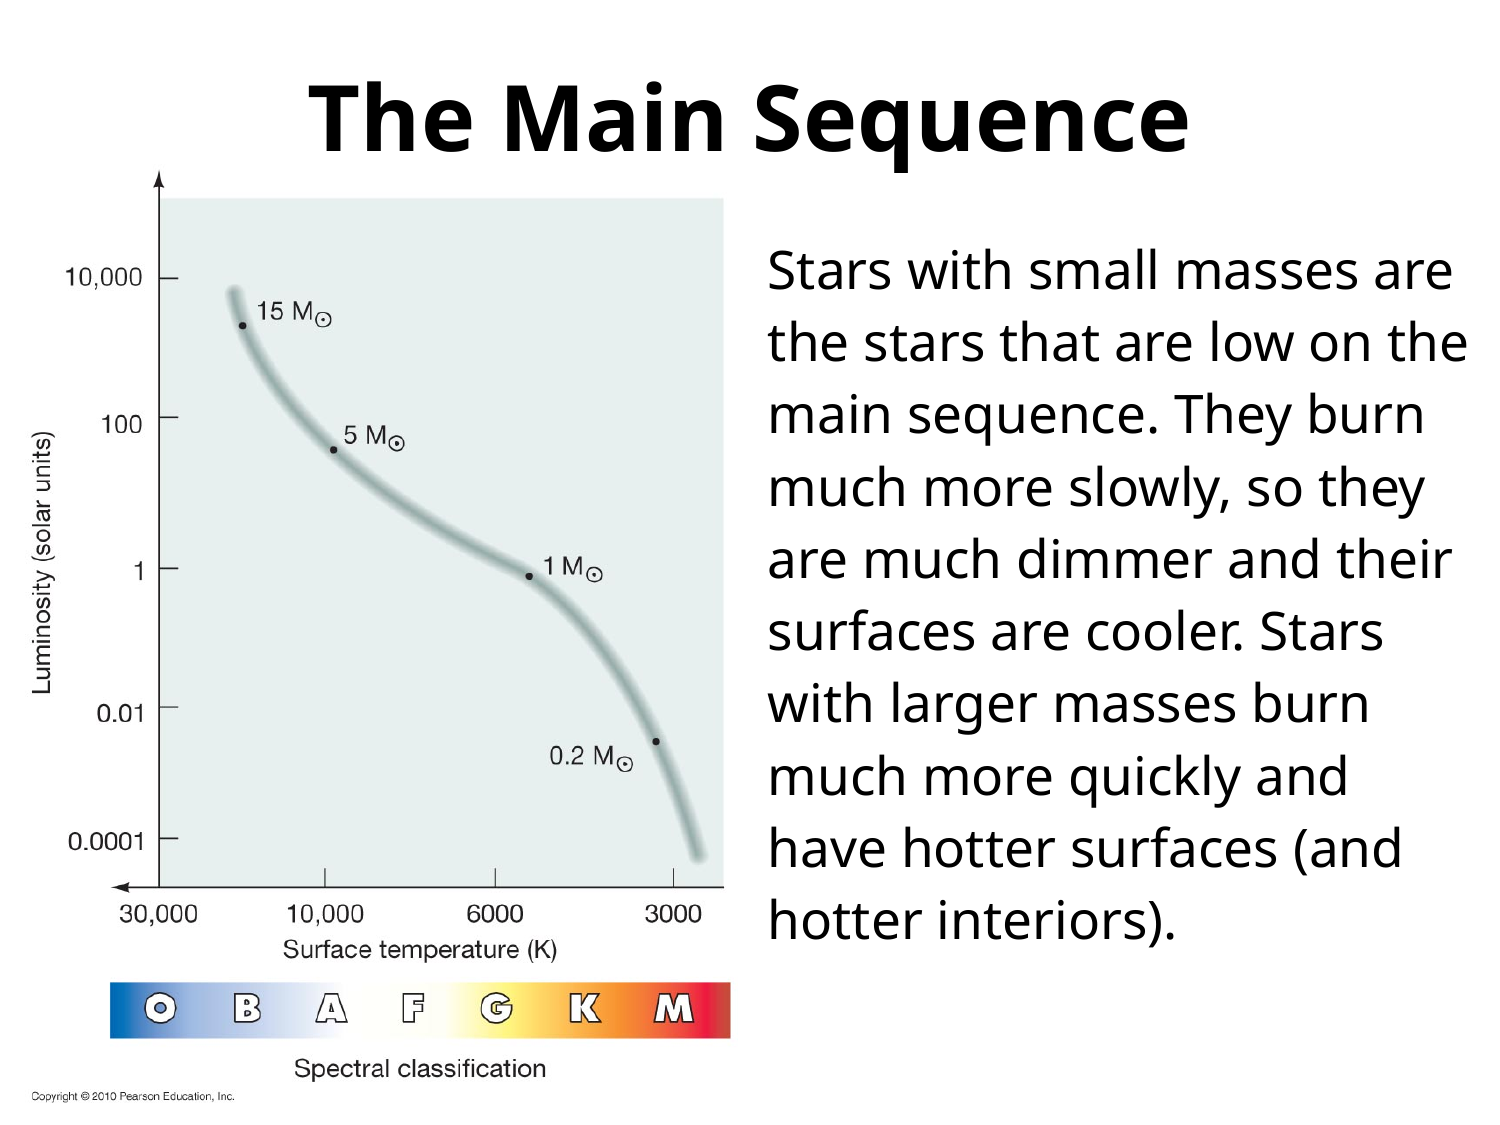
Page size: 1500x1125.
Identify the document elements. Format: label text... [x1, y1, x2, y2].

title The Main Sequence [30, 22, 1471, 211]
picture [25, 164, 738, 1111]
list Stars with small masses are the stars that are low on the main sequence. They burn much more slowly, so they are much dimmer and their surfaces are cooler. Stars with larger masses burn much more quickly and have hotter surfaces (and hotter interiors). [767, 232, 1471, 1006]
